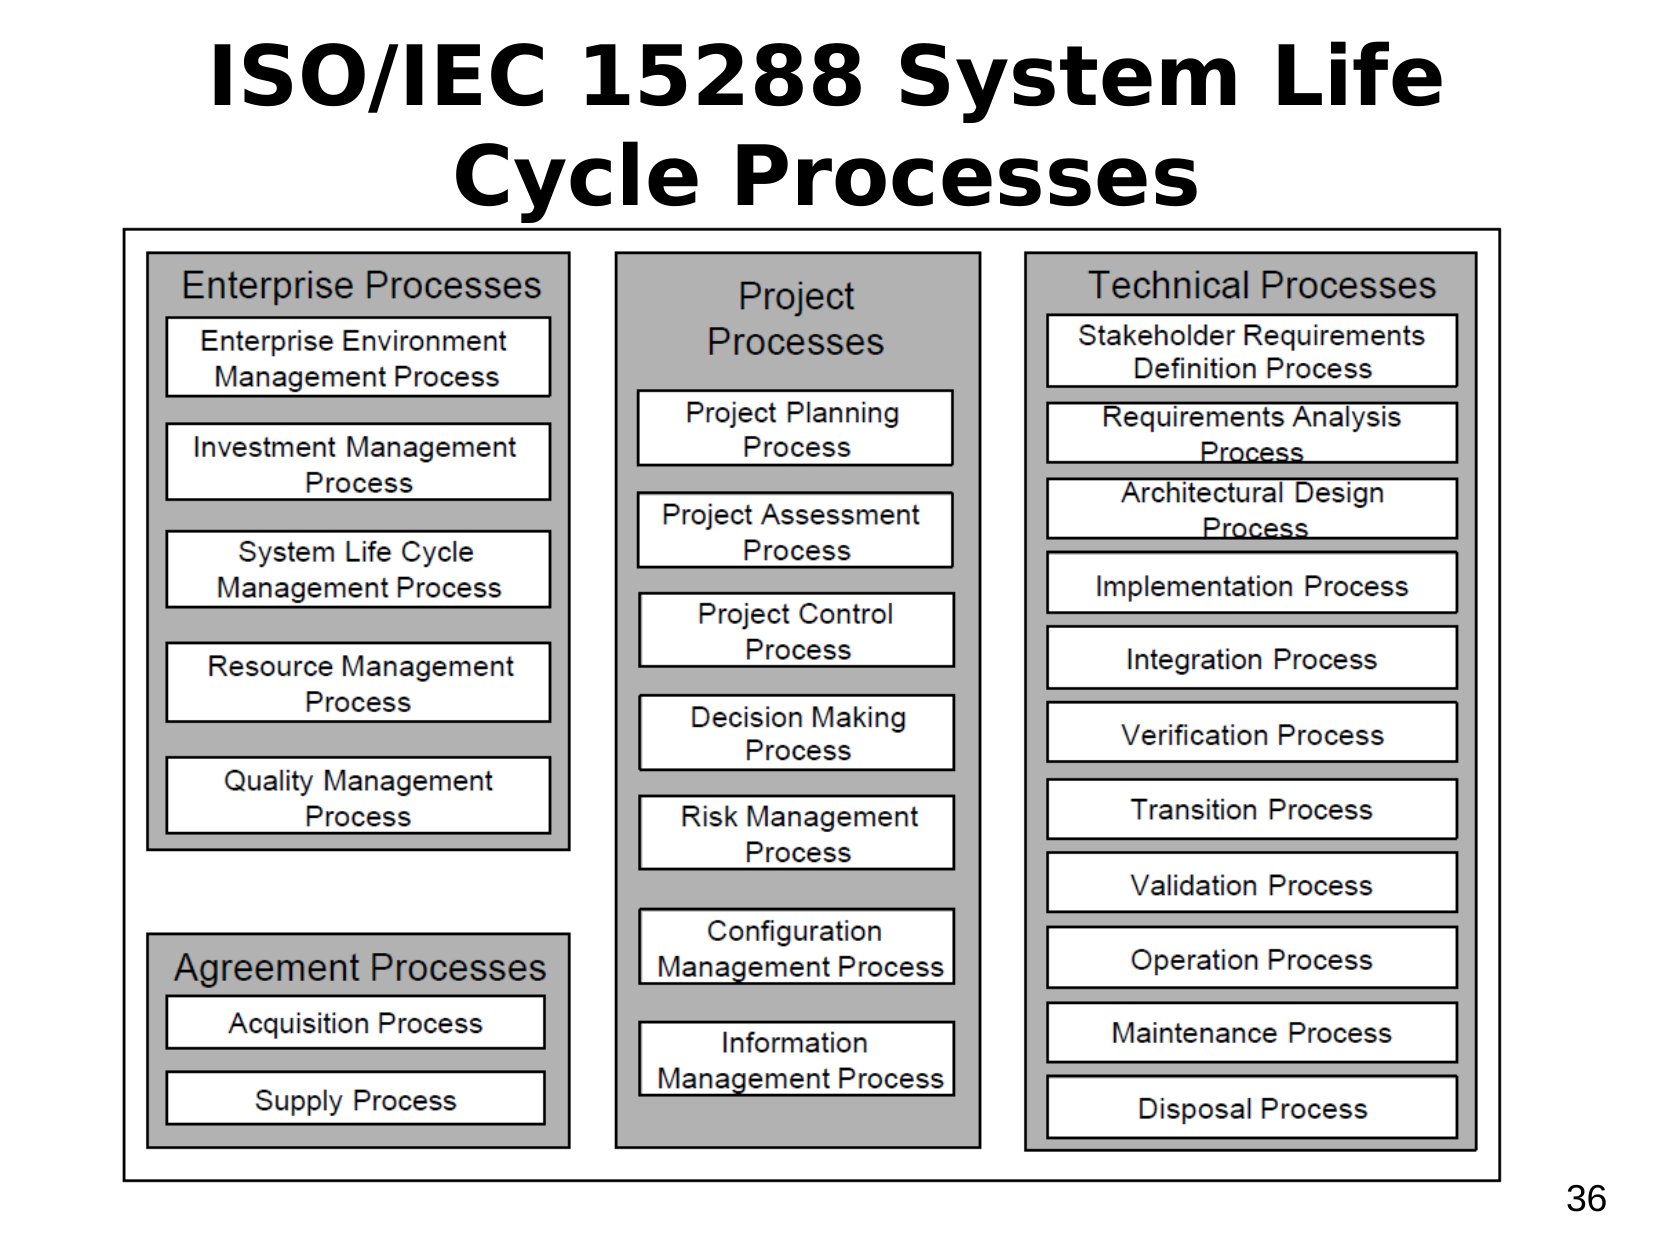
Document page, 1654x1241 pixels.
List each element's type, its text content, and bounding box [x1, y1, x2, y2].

picture [116, 224, 1504, 1186]
title ISO/IEC 15288 System Life Cycle Processes [82, 49, 1571, 196]
